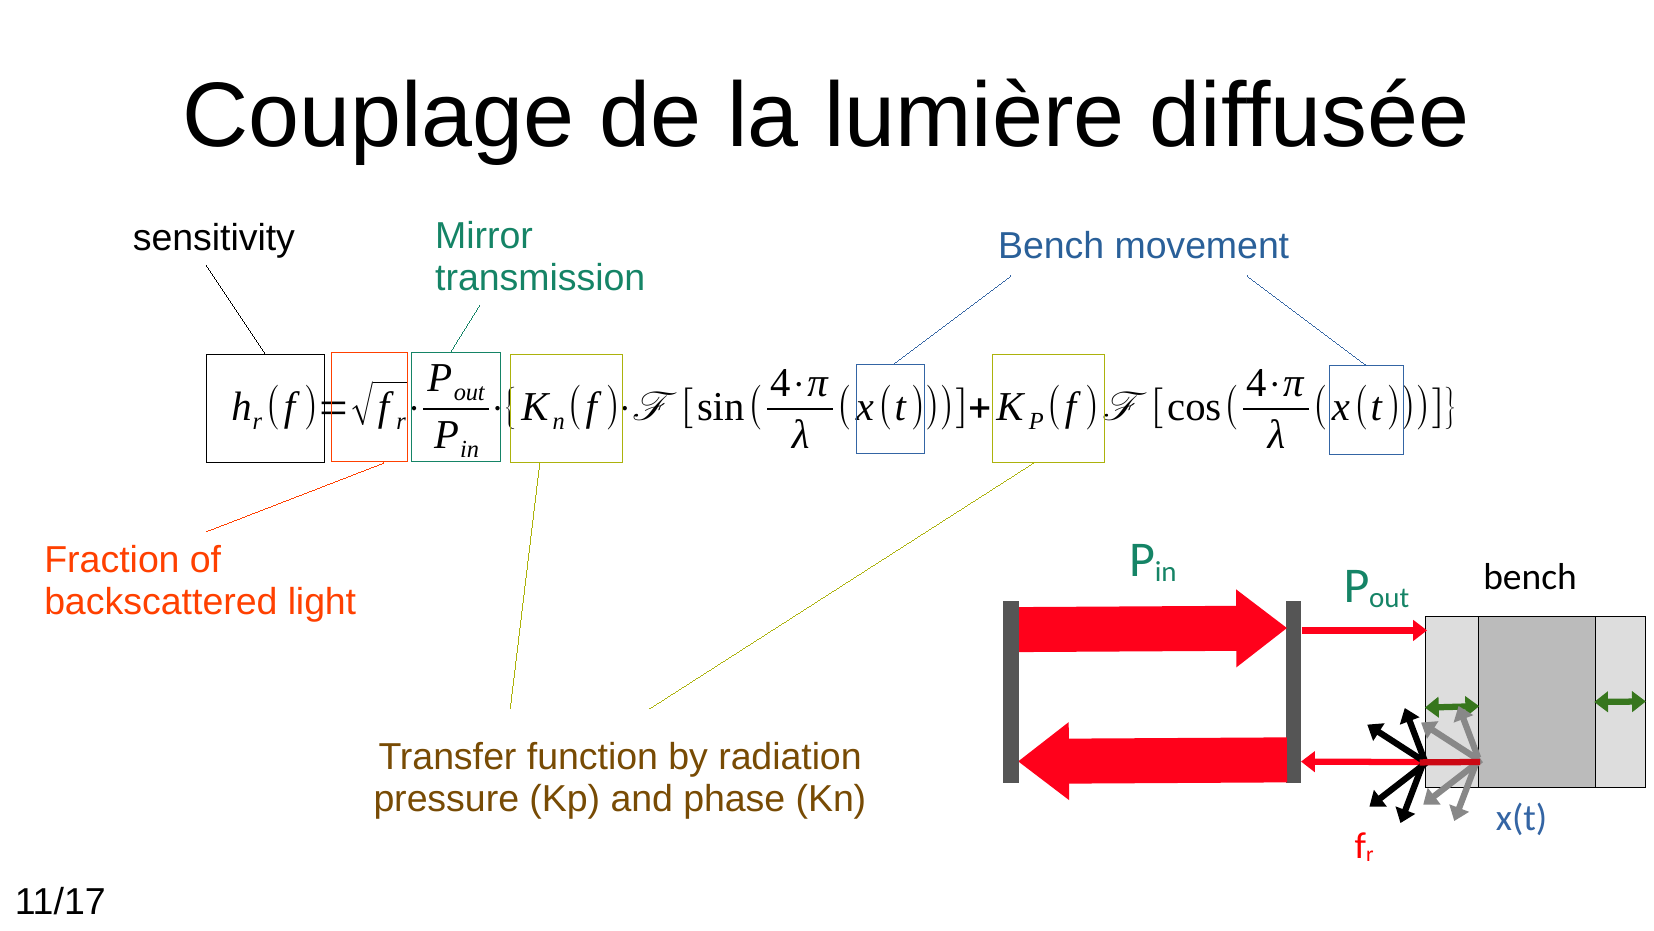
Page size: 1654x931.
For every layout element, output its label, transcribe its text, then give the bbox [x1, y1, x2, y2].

text_box Fraction of backscattered light [29, 531, 384, 631]
chart [623, 354, 992, 463]
text_box [1286, 601, 1301, 783]
text_box <numéro>/17 [0, 873, 296, 931]
chart [1105, 354, 1477, 463]
chart [384, 354, 510, 463]
text_box fr [1339, 823, 1418, 888]
text_box [1425, 734, 1468, 759]
text_box Mirror transmission [420, 206, 687, 306]
chart [332, 354, 407, 461]
chart [412, 354, 500, 461]
text_box Pout [1328, 557, 1437, 631]
chart [325, 354, 383, 463]
chart [993, 355, 1104, 462]
text_box [1003, 601, 1019, 783]
chart [213, 355, 324, 462]
text_box [1425, 709, 1471, 750]
text_box bench [1468, 553, 1625, 617]
text_box Bench movement [981, 216, 1307, 274]
text_box [1425, 766, 1466, 788]
text_box Pin [1114, 531, 1201, 605]
text_box sensitivity [118, 208, 325, 266]
text_box Transfer function by radiation pressure (Kp) and phase (Kn) [295, 727, 945, 827]
title Couplage de la lumière diffusée [82, 12, 1571, 218]
chart [511, 355, 622, 462]
text_box [1452, 776, 1467, 788]
text_box x(t) [1481, 794, 1592, 853]
text_box [1425, 616, 1646, 788]
